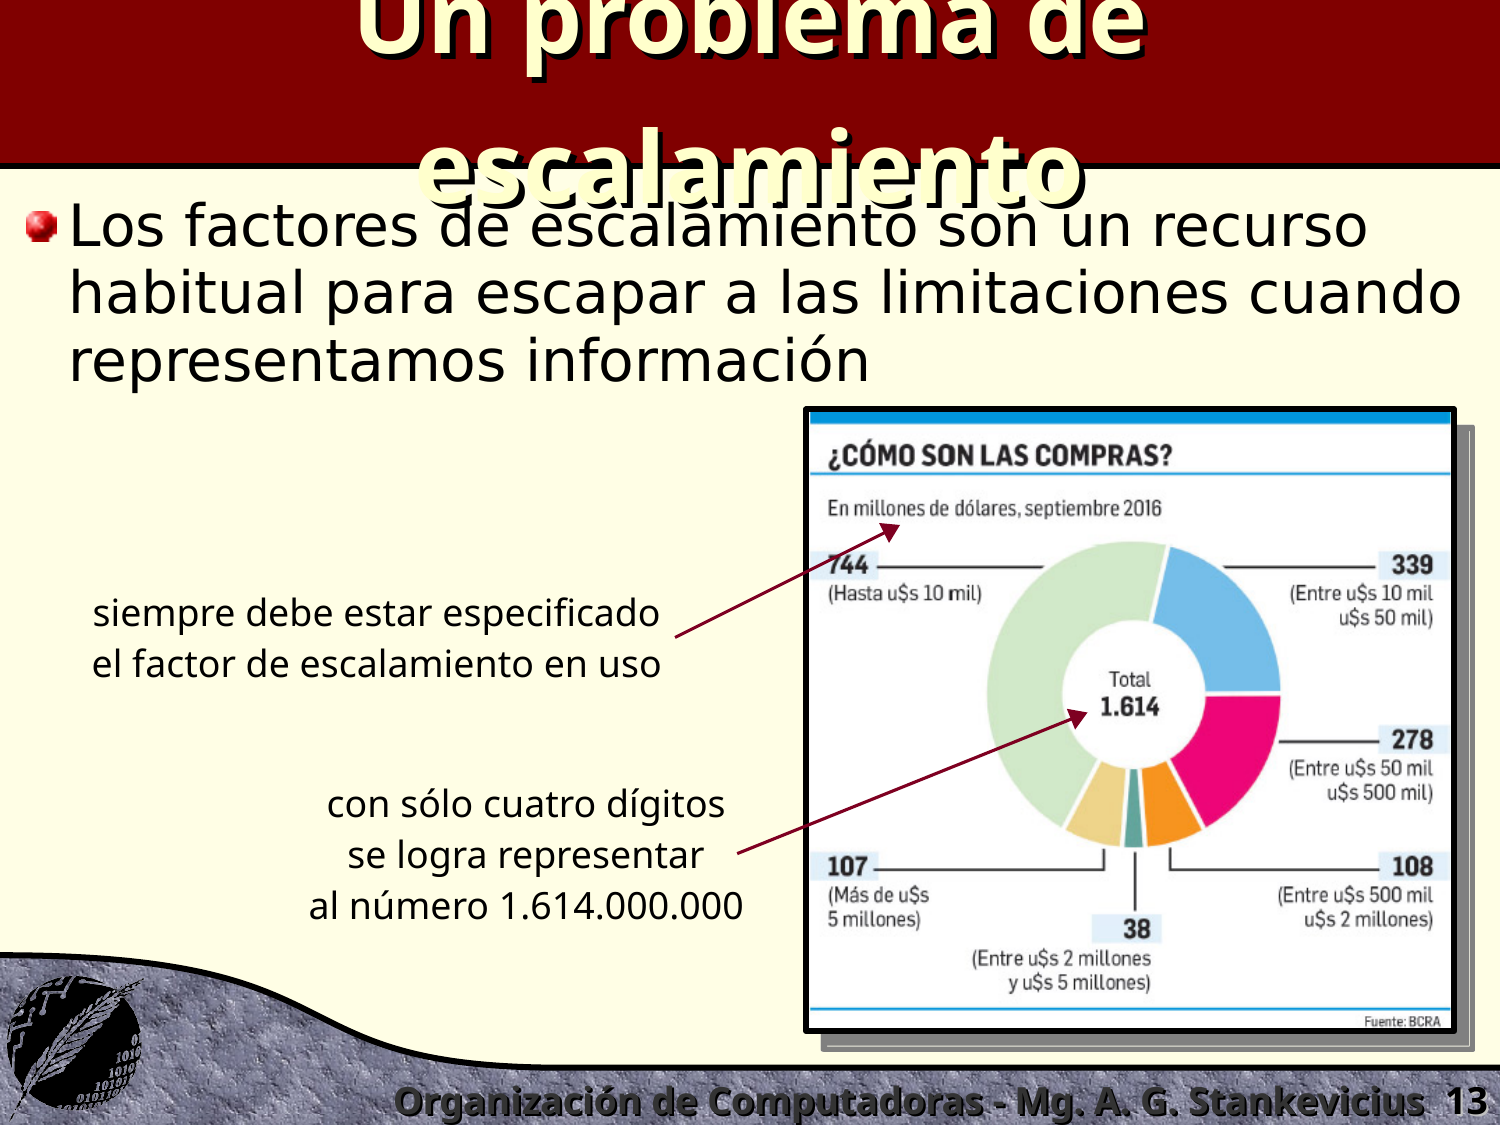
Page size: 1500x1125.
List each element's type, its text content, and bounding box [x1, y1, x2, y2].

list Los factores de escalamiento son un recurso habitual para escapar a las limitaciones cuando representamos información [11, 192, 1486, 845]
text_box siempre debe estar especificado el factor de escalamiento en uso [76, 579, 676, 700]
title Un problema de escalamiento [15, 5, 1485, 160]
picture [809, 412, 1452, 1029]
picture [802, 1100, 806, 1110]
picture [448, 1100, 455, 1110]
picture [0, 959, 1500, 1125]
text_box con sólo cuatro dígitos se logra representar al número 1.614.000.000 [293, 769, 748, 943]
picture [1058, 1100, 1065, 1110]
